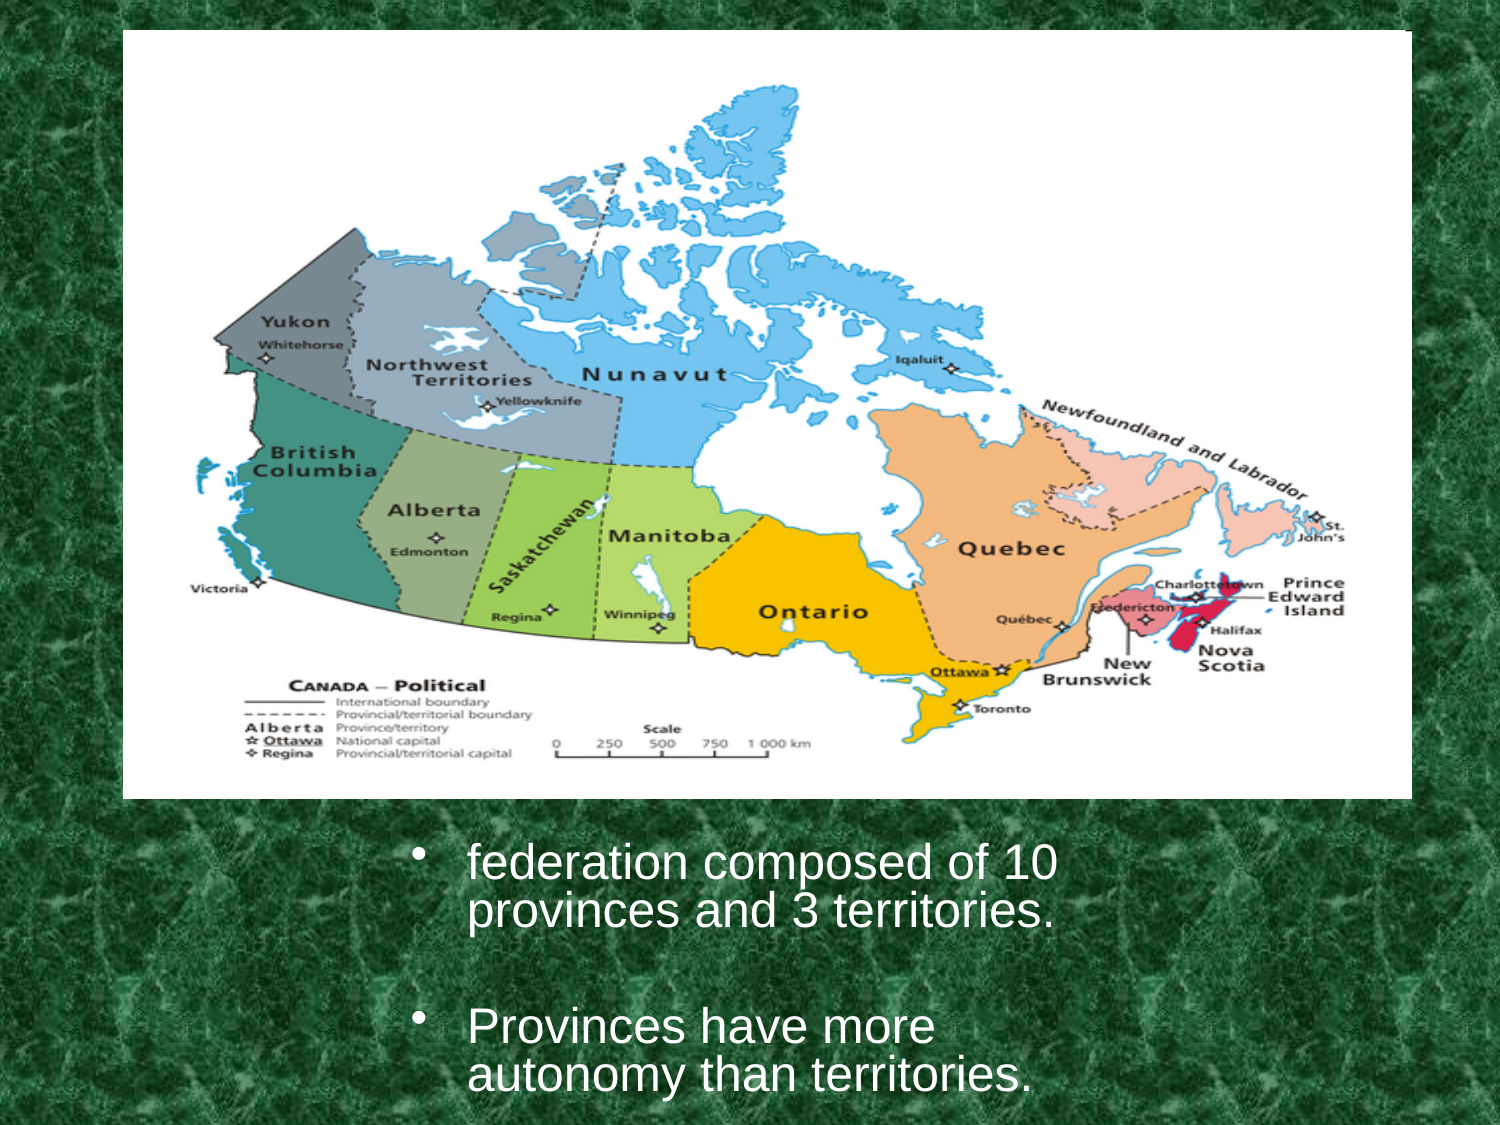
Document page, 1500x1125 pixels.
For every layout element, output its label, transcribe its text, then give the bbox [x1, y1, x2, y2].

picture [0, 0, 1500, 1125]
list federation composed of 10 provinces and 3 territories. Provinces have more autonomy than territories. [395, 834, 1176, 1125]
